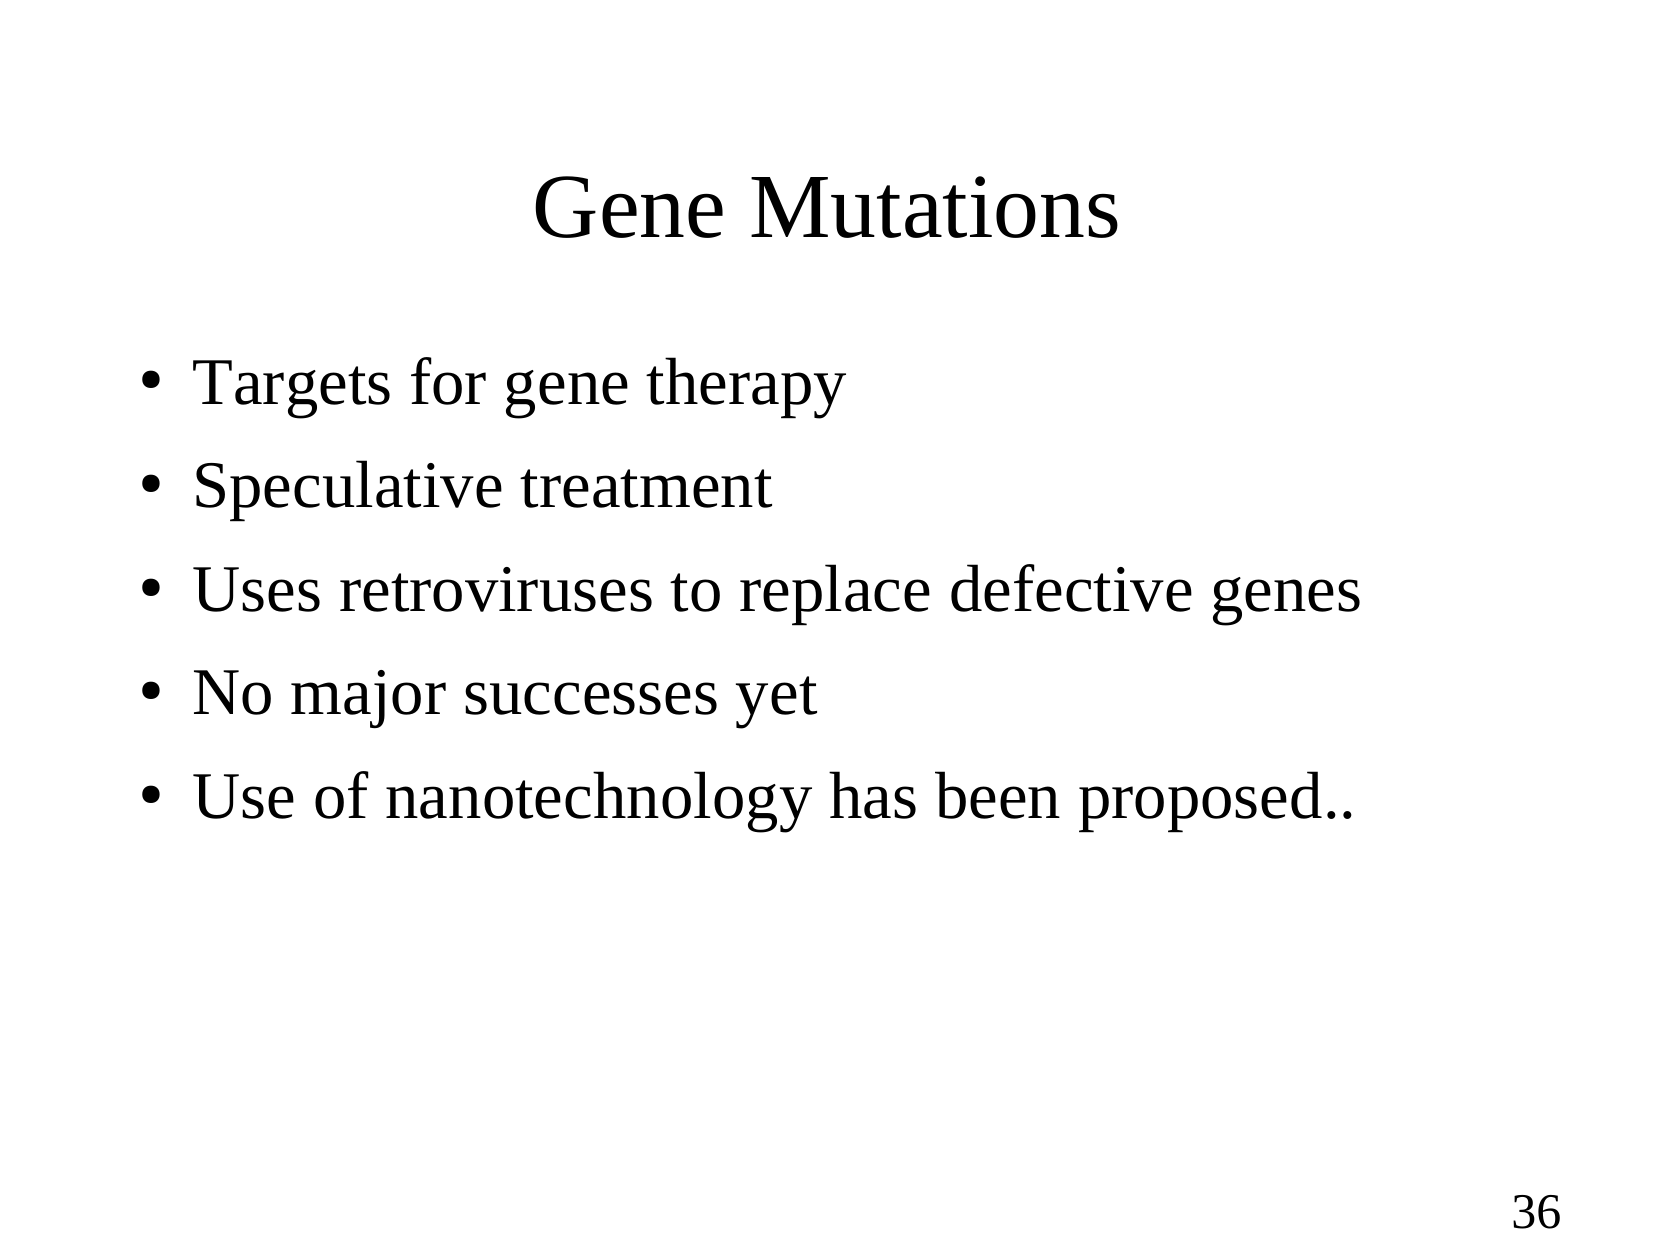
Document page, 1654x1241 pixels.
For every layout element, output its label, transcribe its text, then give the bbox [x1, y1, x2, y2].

text_box <number> [1511, 1183, 1654, 1241]
list Targets for gene therapy Speculative treatment Uses retroviruses to replace defective genes No major successes yet Use of nanotechnology has been proposed.. [121, 344, 1534, 1127]
title Gene Mutations [121, 102, 1534, 311]
